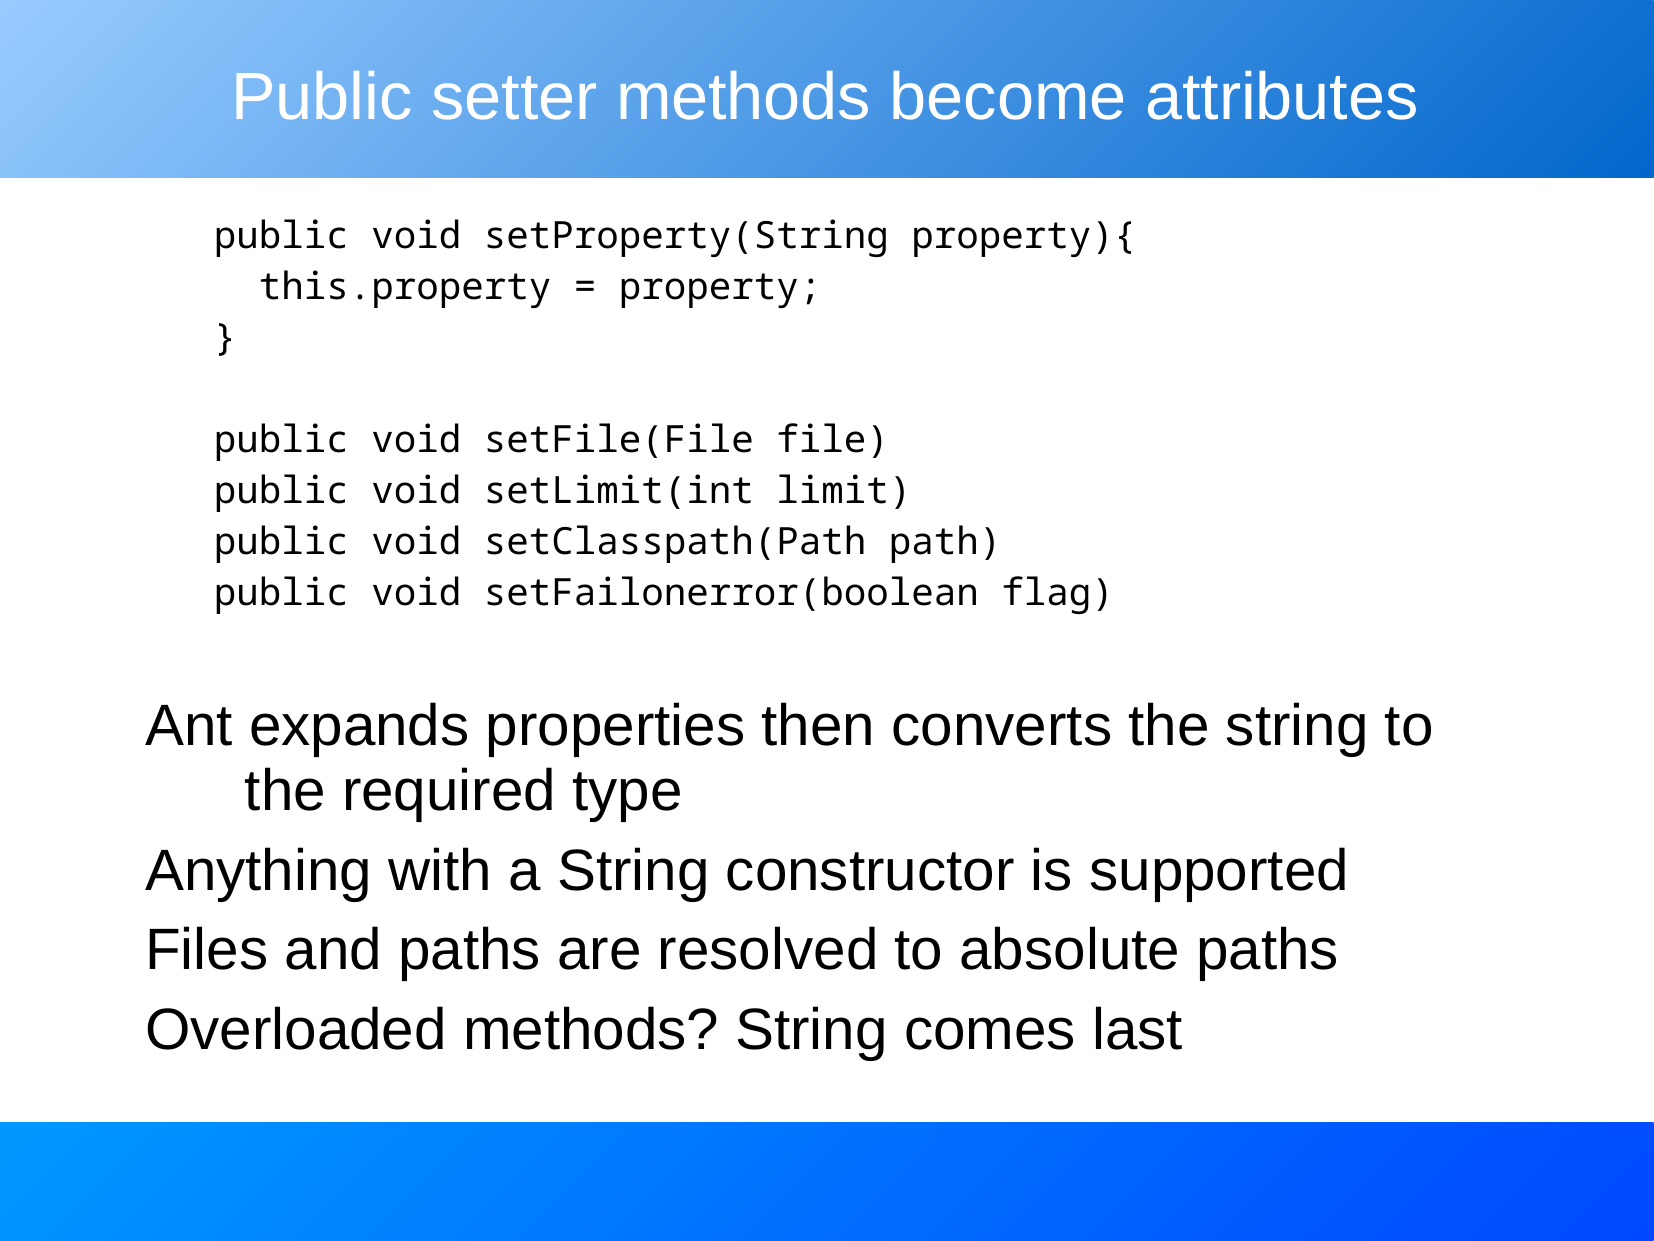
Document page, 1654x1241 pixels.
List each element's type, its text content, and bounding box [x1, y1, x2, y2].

text_box public void setProperty(String property){ this.property = property; } public void setFile(File file) public void setLimit(int limit) public void setClasspath(Path path) public void setFailonerror(boolean flag) [199, 214, 1347, 661]
title Public setter methods become attributes [162, 59, 1489, 148]
list Ant expands properties then converts the string to the required type Anything with a String constructor is supported Files and paths are resolved to absolute paths Overloaded methods? String comes last [120, 692, 1506, 1062]
